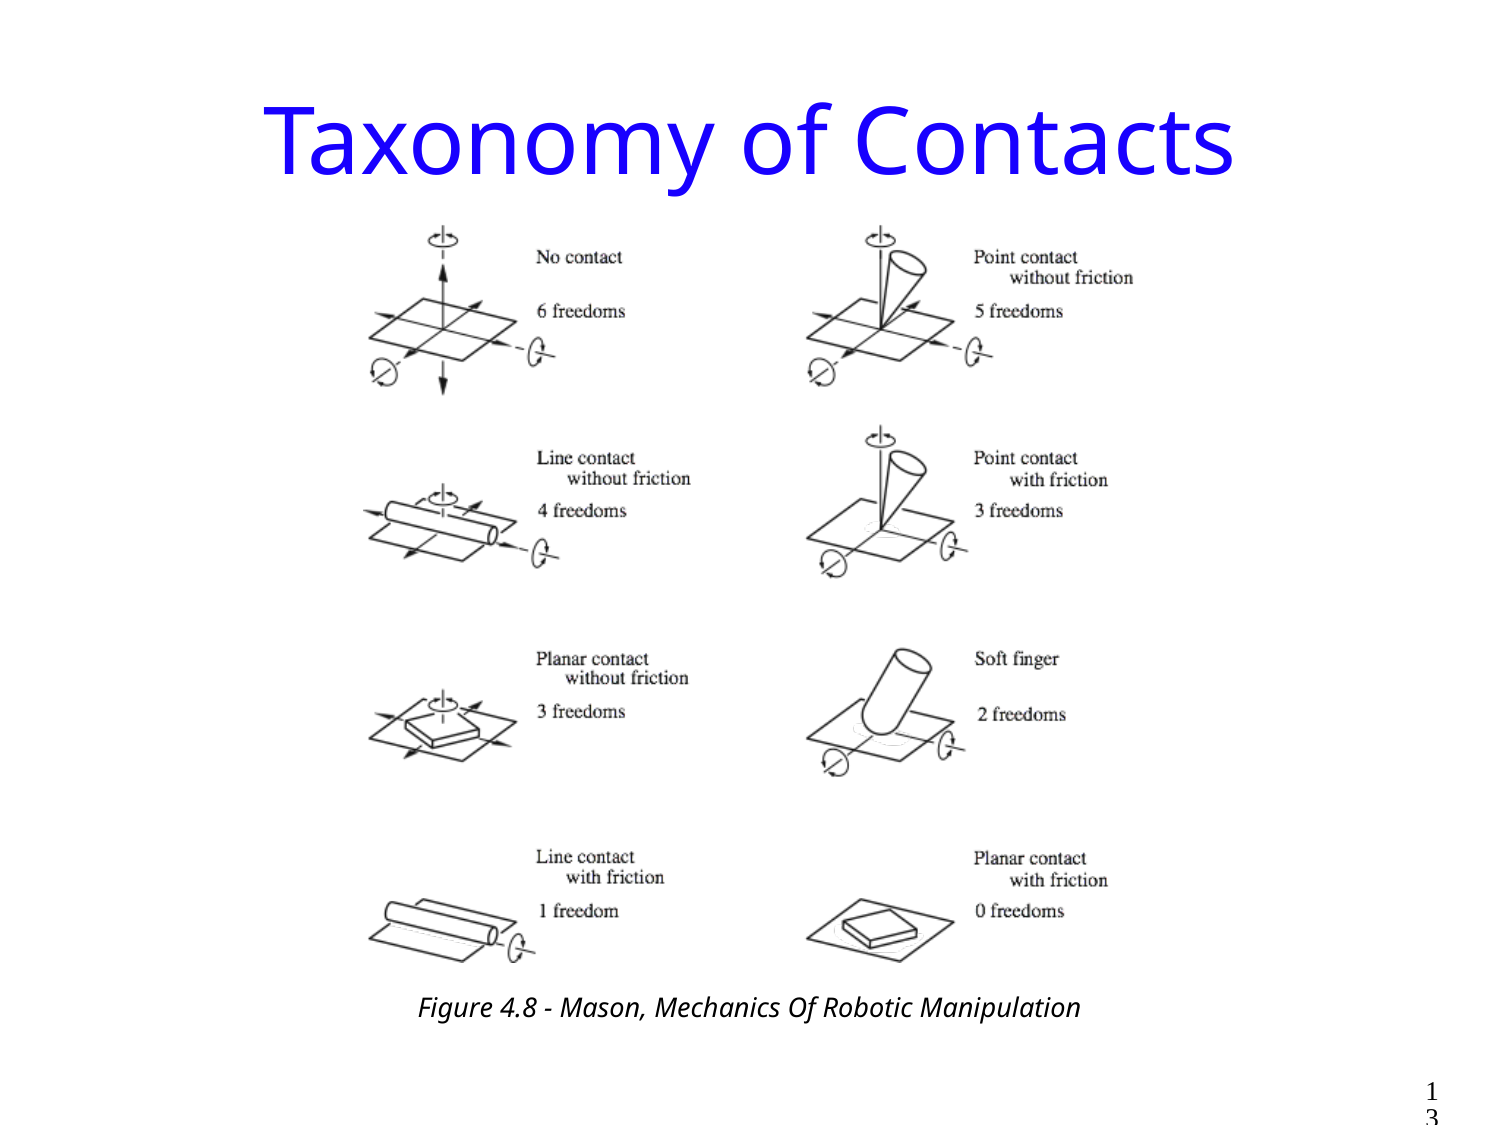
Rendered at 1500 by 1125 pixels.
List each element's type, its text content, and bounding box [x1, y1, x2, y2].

title Taxonomy of Contacts [146, 21, 1354, 253]
picture [363, 224, 1136, 964]
text_box Figure 4.8 - Mason, Mechanics Of Robotic Manipulation [417, 990, 1082, 1024]
